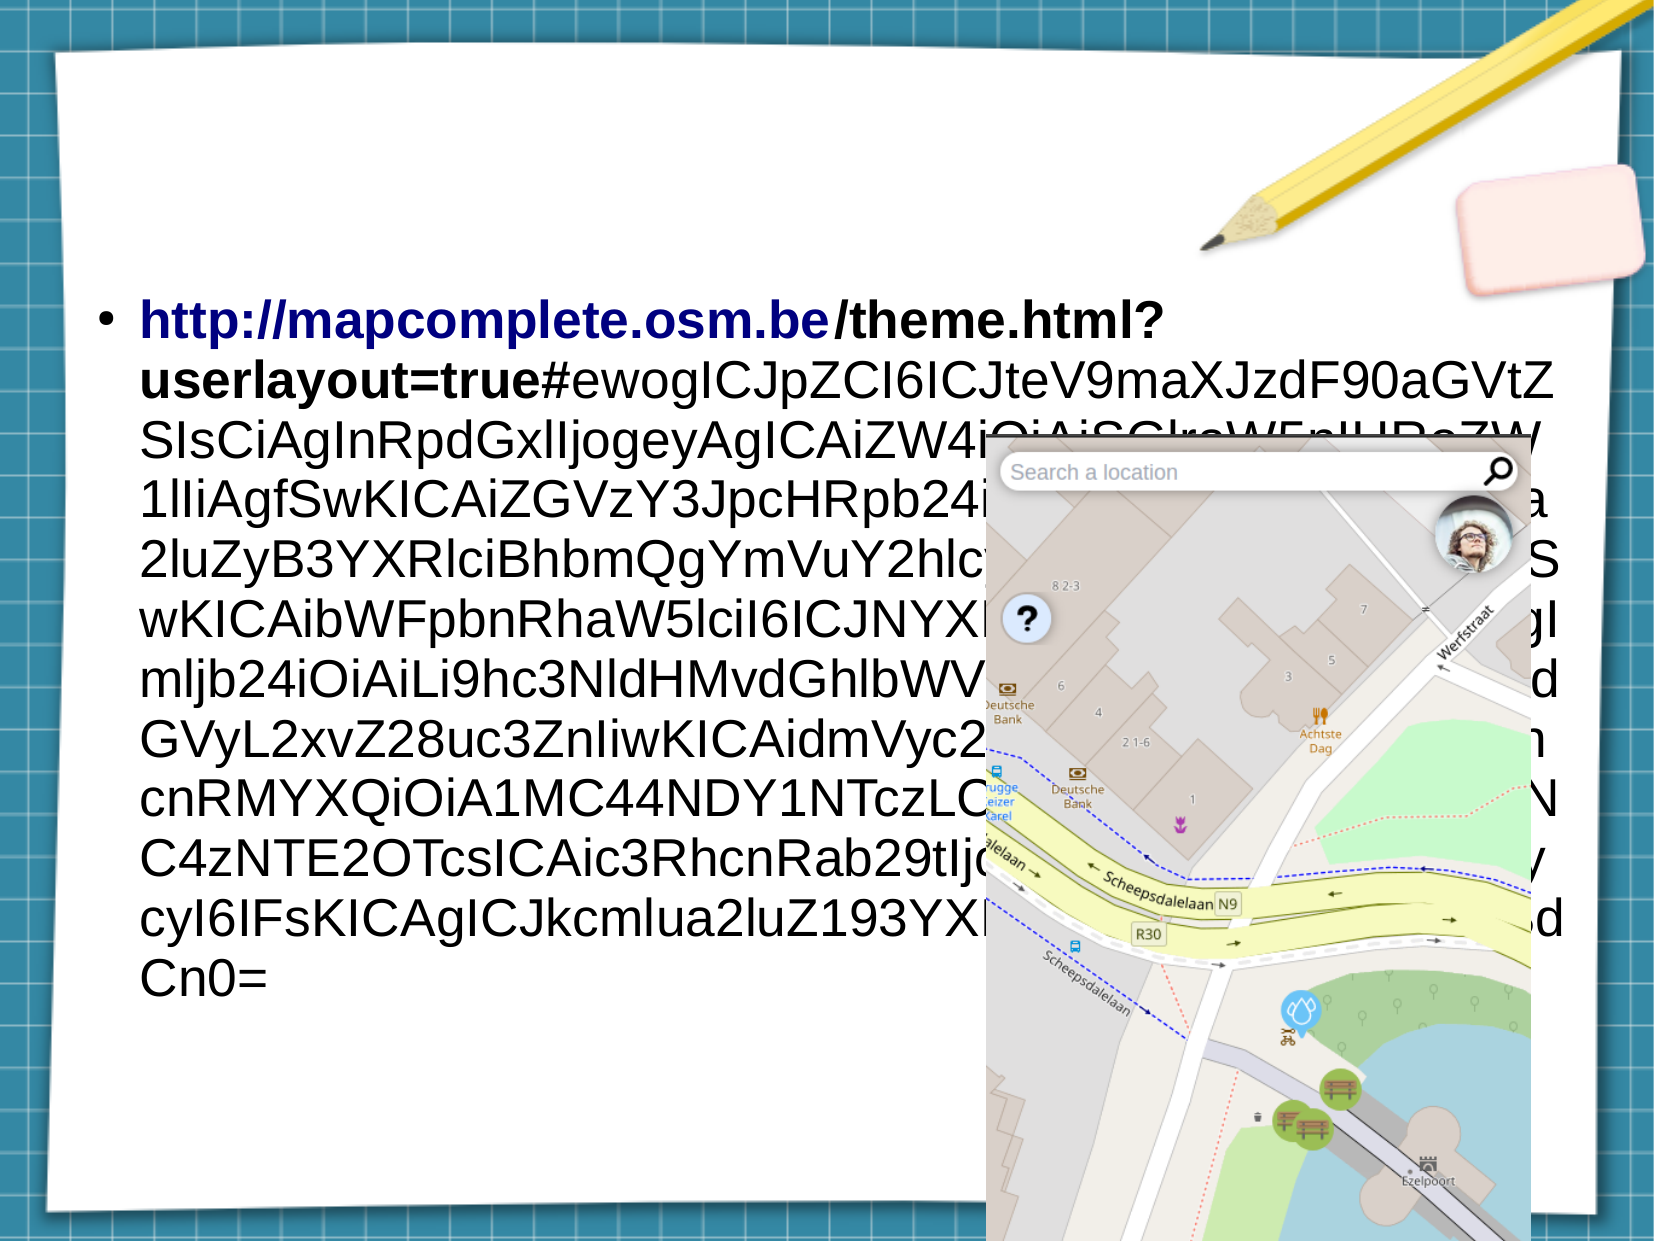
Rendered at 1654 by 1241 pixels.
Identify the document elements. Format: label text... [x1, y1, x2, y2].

list http://mapcomplete.osm.be/theme.html?userlayout=true#ewogICJpZCI6ICJteV9maXJzdF90aGVtZSIsCiAgInRpdGxlIjogeyAgICAiZW4iOiAiSGlraW5nIHRoZW1lIiAgfSwKICAiZGVzY3JpcHRpb24iOiB7ICJlbiI6ICJEcmlua2luZyB3YXRlciBhbmQgYmVuY2hlcyBmb3IgaGlrZXJzIiAgfSwKICAibWFpbnRhaW5lciI6ICJNYXBDb21wbGV0ZSIsCiAgImljb24iOiAiLi9hc3NldHMvdGhlbWVzL2RyaW5raW5nX3dhdGVyL2xvZ28uc3ZnIiwKICAidmVyc2lvbiI6ICIwIiwKICAic3RhcnRMYXQiOiA1MC44NDY1NTczLCAgInN0YXJ0TG9uIjogNC4zNTE2OTcsICAic3RhcnRab29tIjogMTYsCiAgImxheWVycyI6IFsKICAgICJkcmlua2luZ193YXRlciIsICJiZW5jaCIKICBdCn0= [82, 290, 1571, 1010]
picture [0, 0, 1654, 1241]
